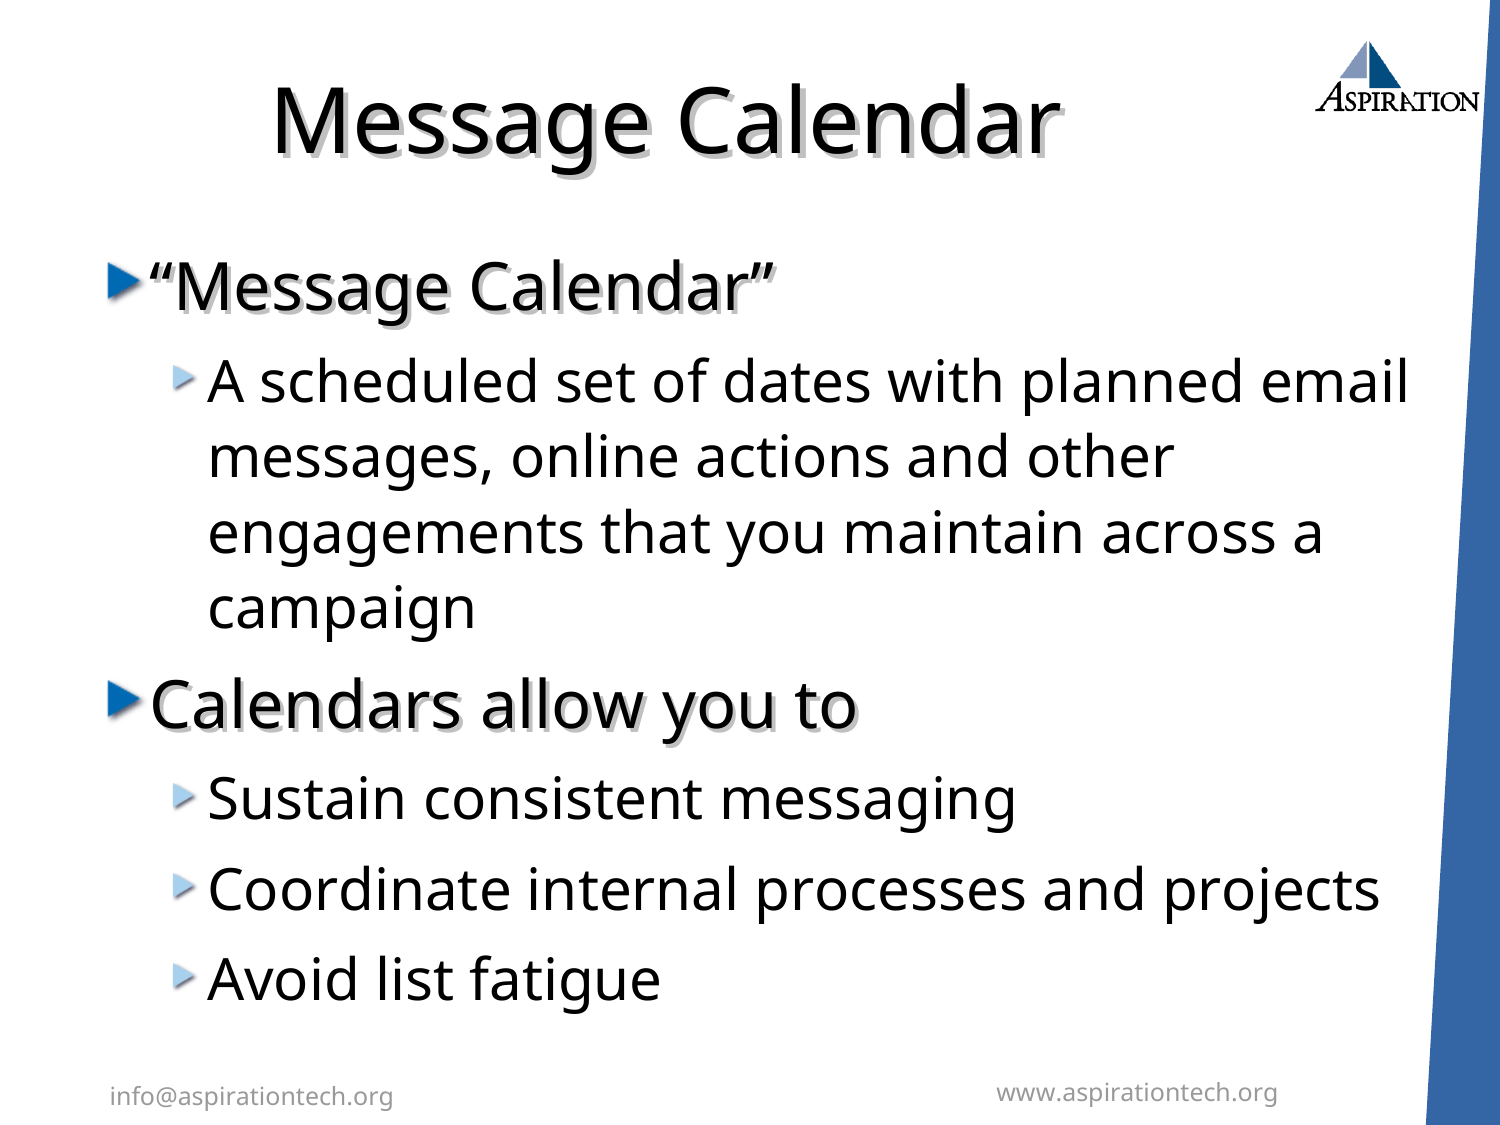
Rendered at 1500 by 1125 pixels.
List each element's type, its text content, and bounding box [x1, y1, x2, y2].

list “Message Calendar” A scheduled set of dates with planned email messages, online actions and other engagements that you maintain across a campaign Calendars allow you to Sustain consistent messaging Coordinate internal processes and projects Avoid list fatigue [49, 238, 1447, 1012]
title Message Calendar [49, 19, 1284, 206]
picture [1315, 41, 1480, 120]
